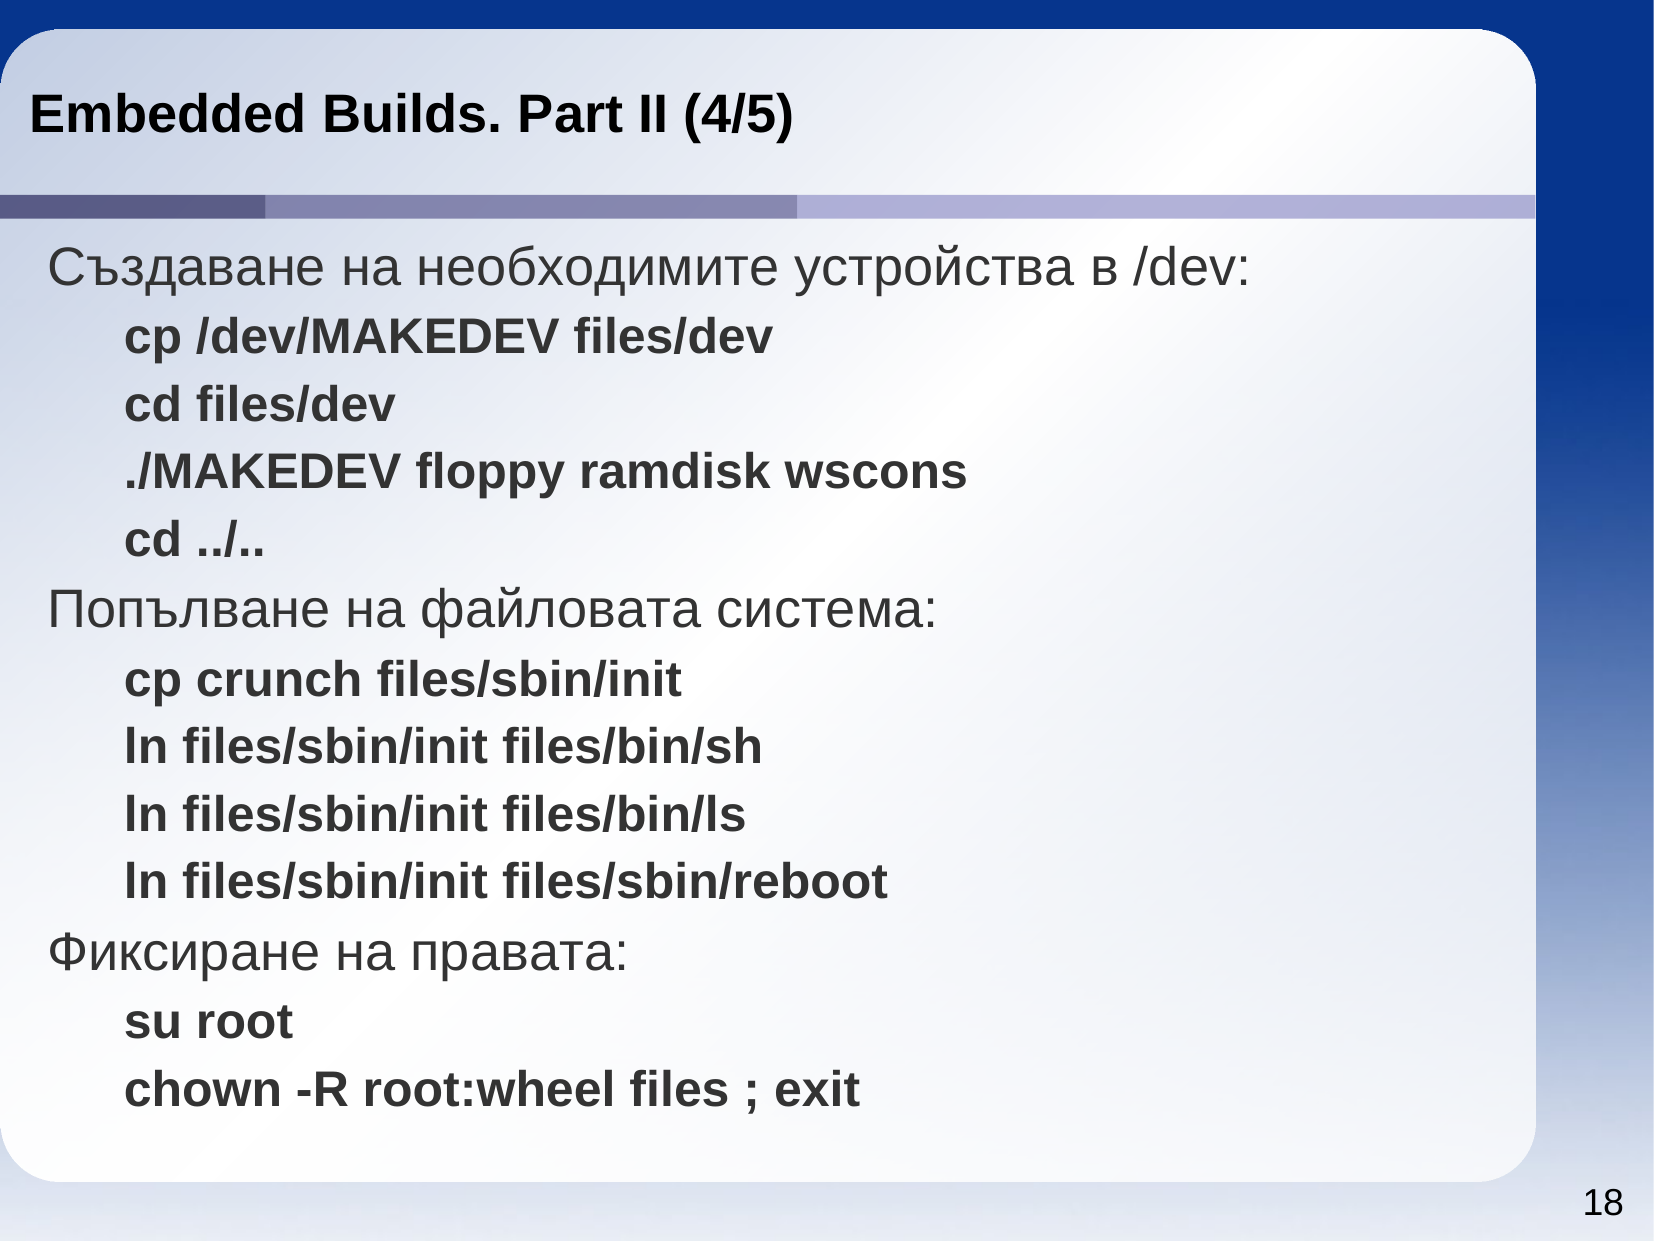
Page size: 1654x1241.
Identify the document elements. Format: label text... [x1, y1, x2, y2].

title Embedded Builds. Part II (4/5) [29, 49, 1506, 178]
picture [0, 0, 1654, 1241]
list Създаване на необходимите устройства в /dev: cp /dev/MAKEDEV files/dev cd files/dev ./MAKEDEV floppy ramdisk wscons cd ../.. Попълване на файловата система: cp crunch files/sbin/init ln files/sbin/init files/bin/sh ln files/sbin/init files/bin/ls ln files/sbin/init files/sbin/reboot Фиксиране на правата: su root chown -R root:wheel files ; exit [29, 236, 1506, 1152]
